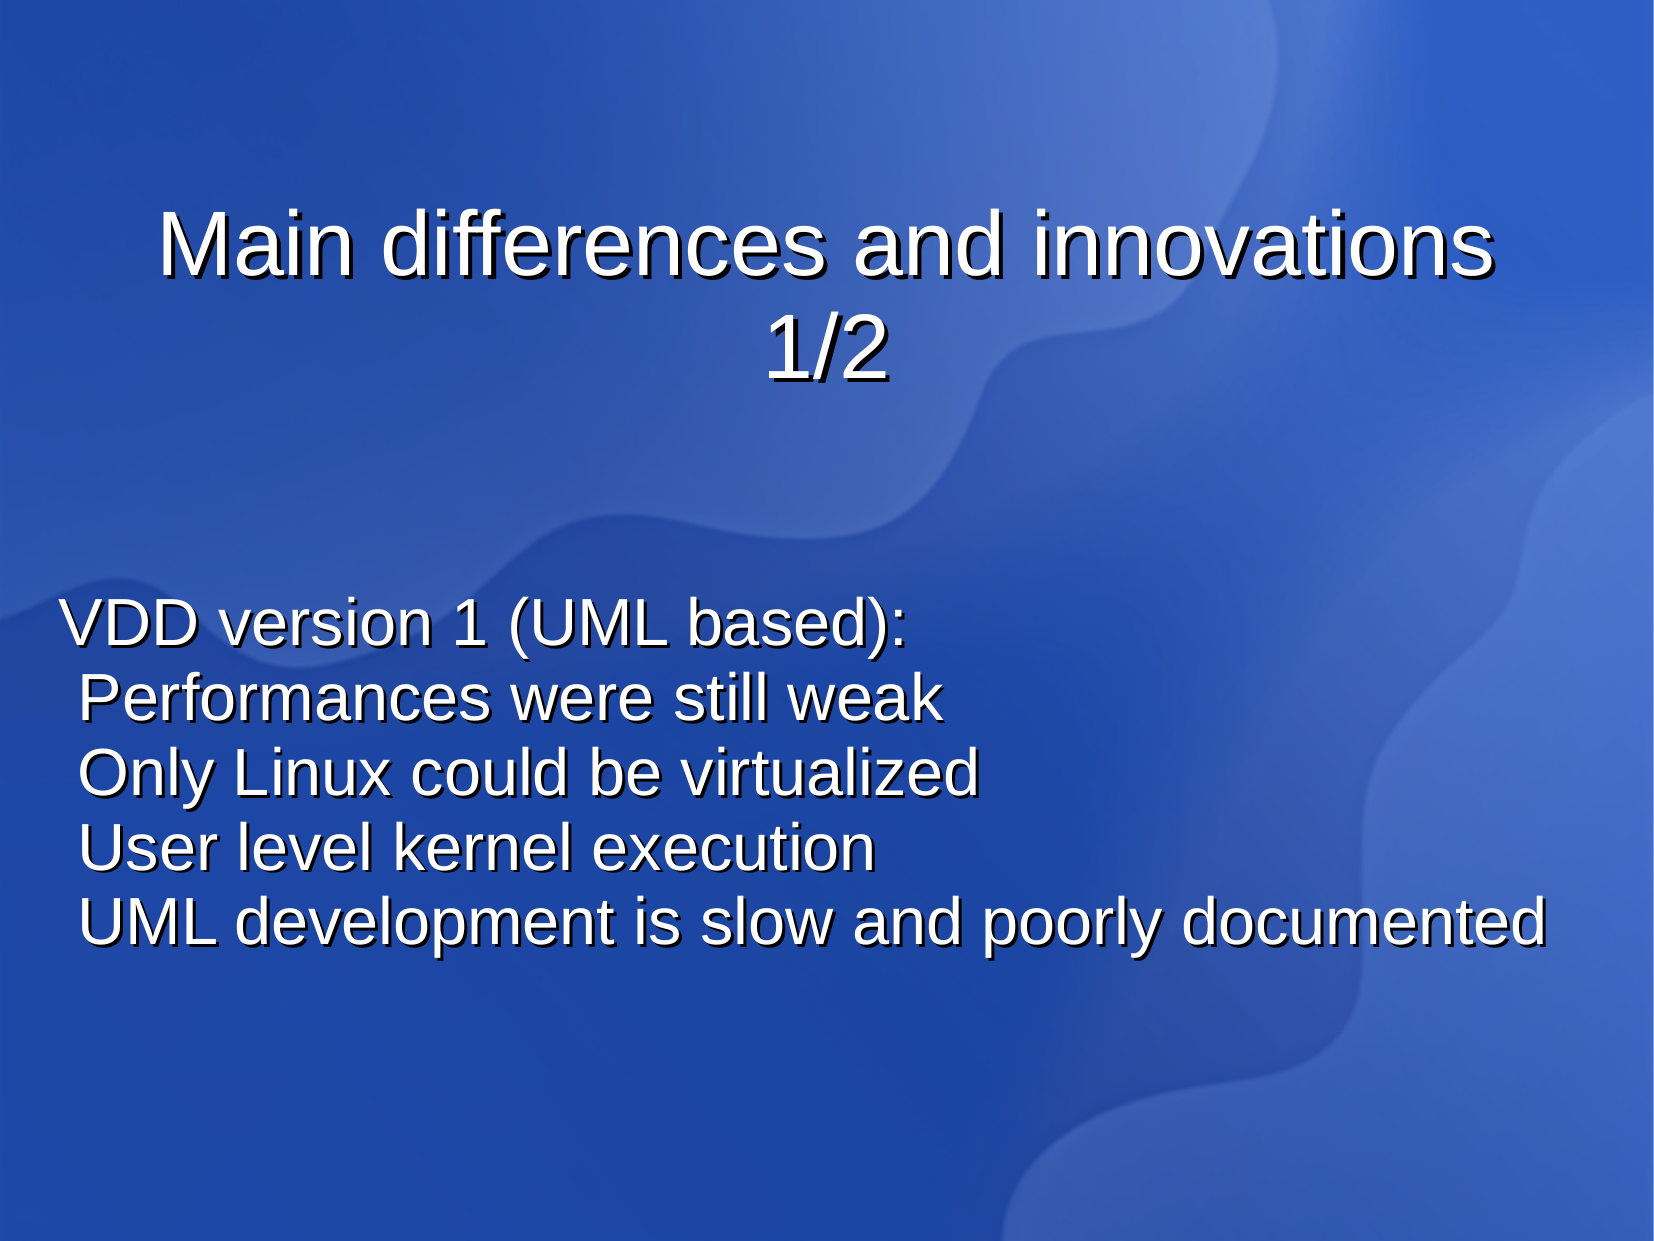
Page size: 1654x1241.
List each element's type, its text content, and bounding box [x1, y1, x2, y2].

title Main differences and innovations 1/2 [82, 192, 1571, 398]
picture [0, 0, 1654, 1241]
subtitle VDD version 1 (UML based): Performances were still weak Only Linux could be virtualized User level kernel execution UML development is slow and poorly documented [59, 442, 1595, 1102]
